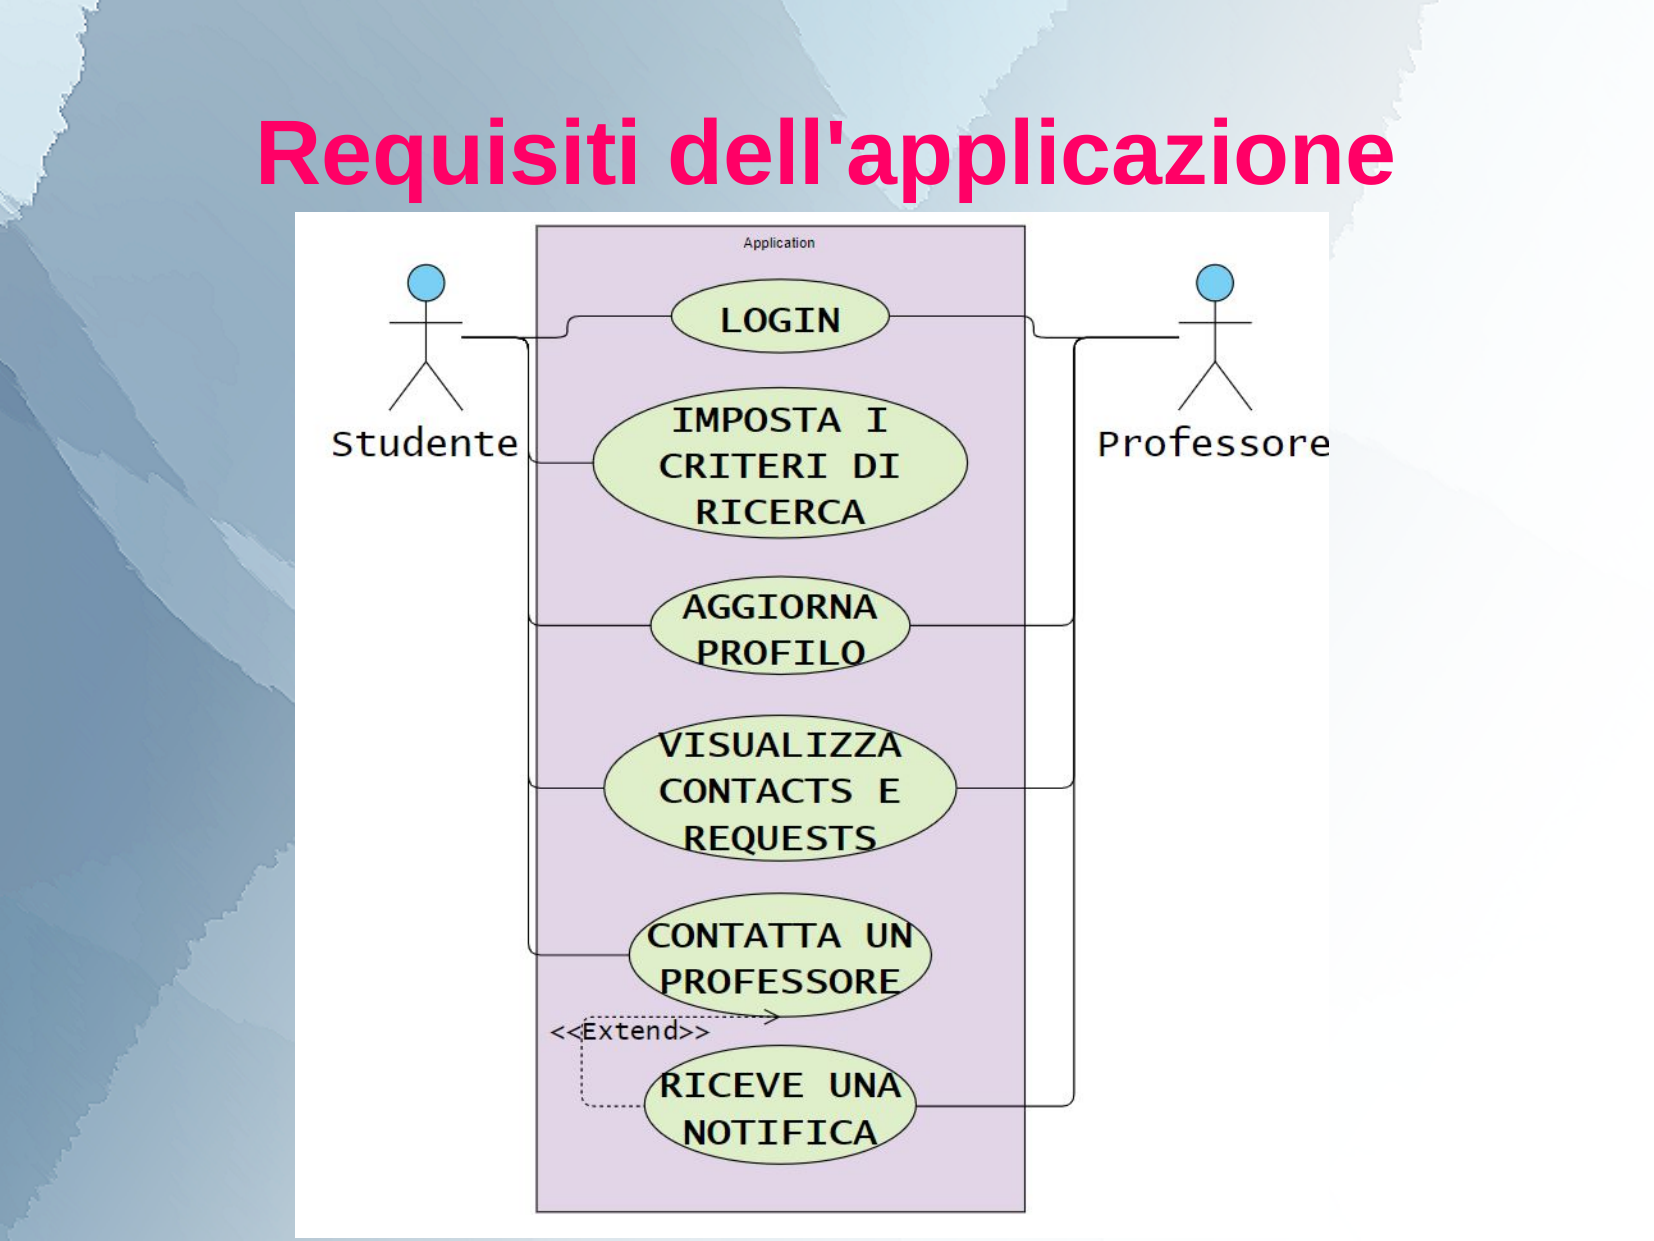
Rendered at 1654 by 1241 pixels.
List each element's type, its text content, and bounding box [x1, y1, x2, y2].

title Requisiti dell'applicazione [82, 49, 1571, 257]
picture [0, 0, 1654, 1241]
